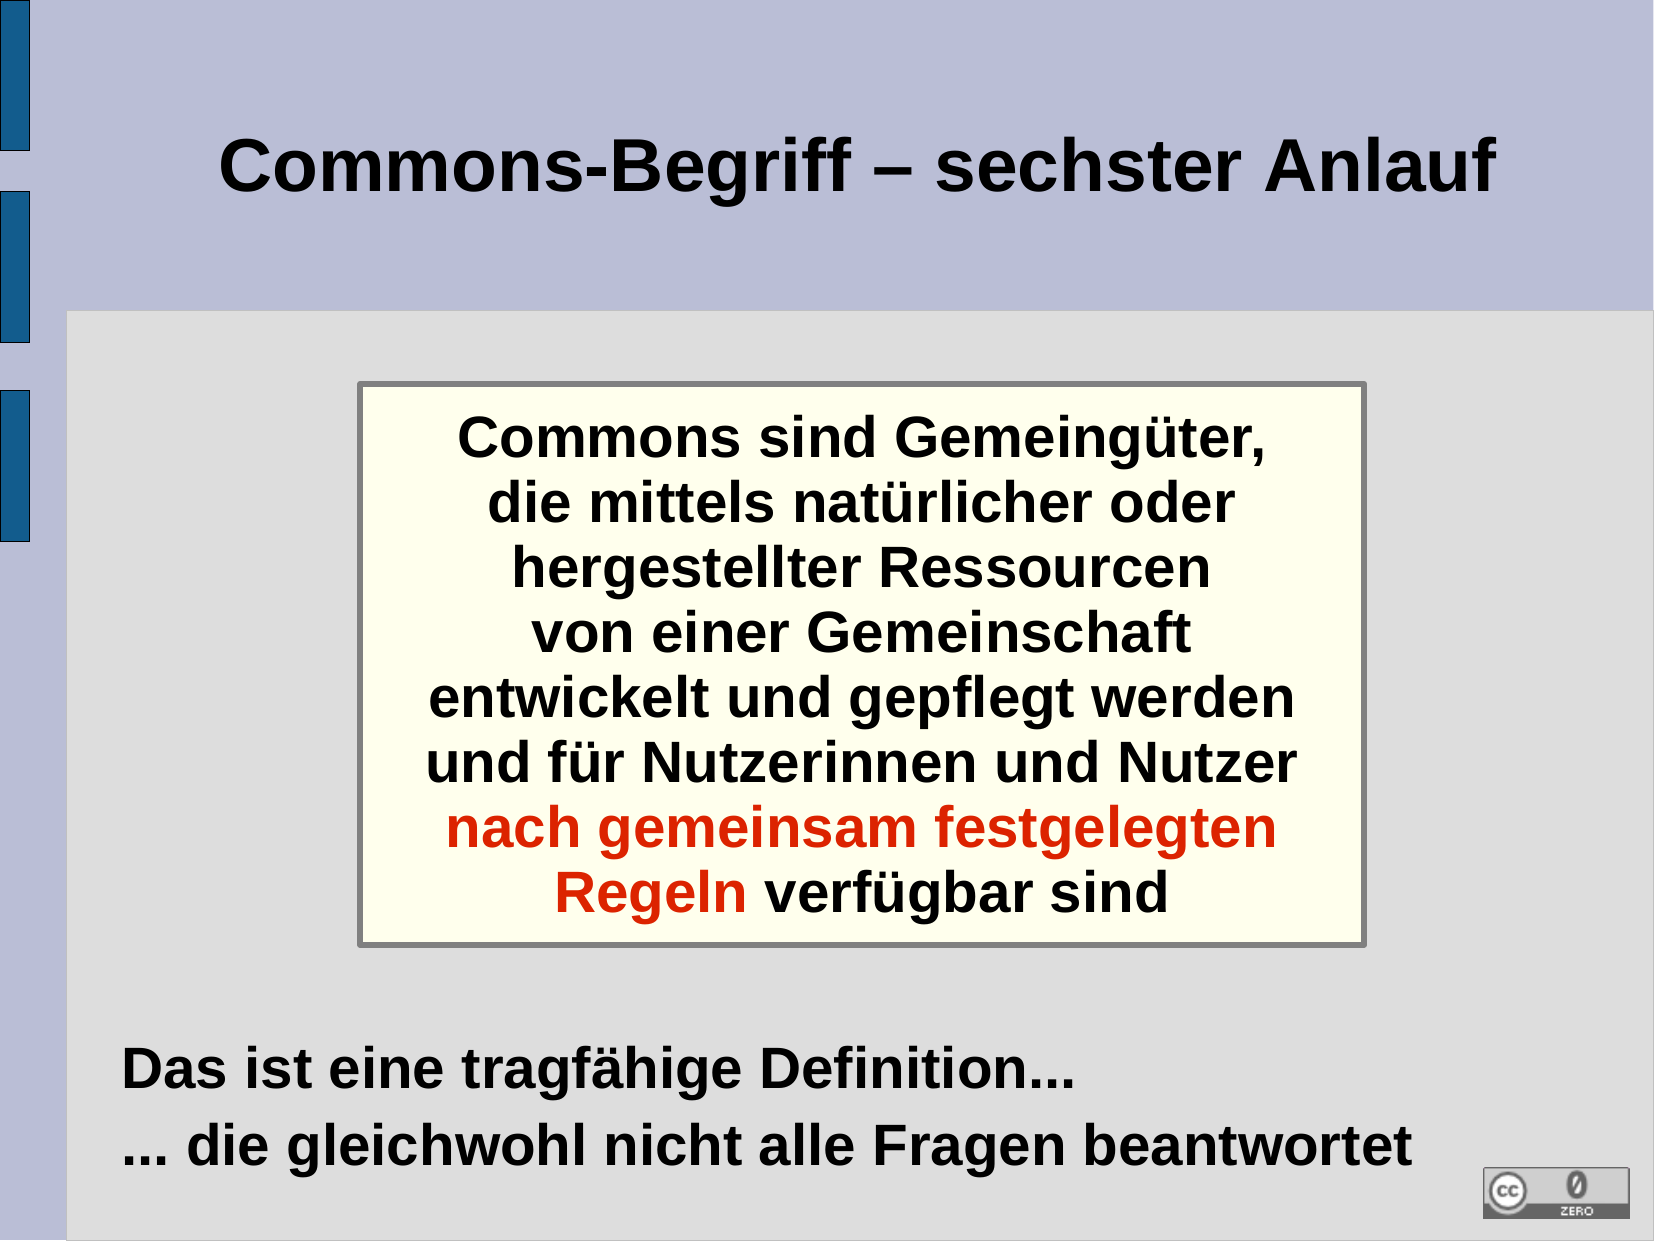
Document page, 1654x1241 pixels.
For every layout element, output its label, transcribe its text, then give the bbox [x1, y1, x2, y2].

title Commons-Begriff – sechster Anlauf [121, 61, 1595, 269]
picture [1483, 1167, 1630, 1219]
list Das ist eine tragfähige Definition... ... die gleichwohl nicht alle Fragen beantwortet [121, 344, 1595, 1179]
